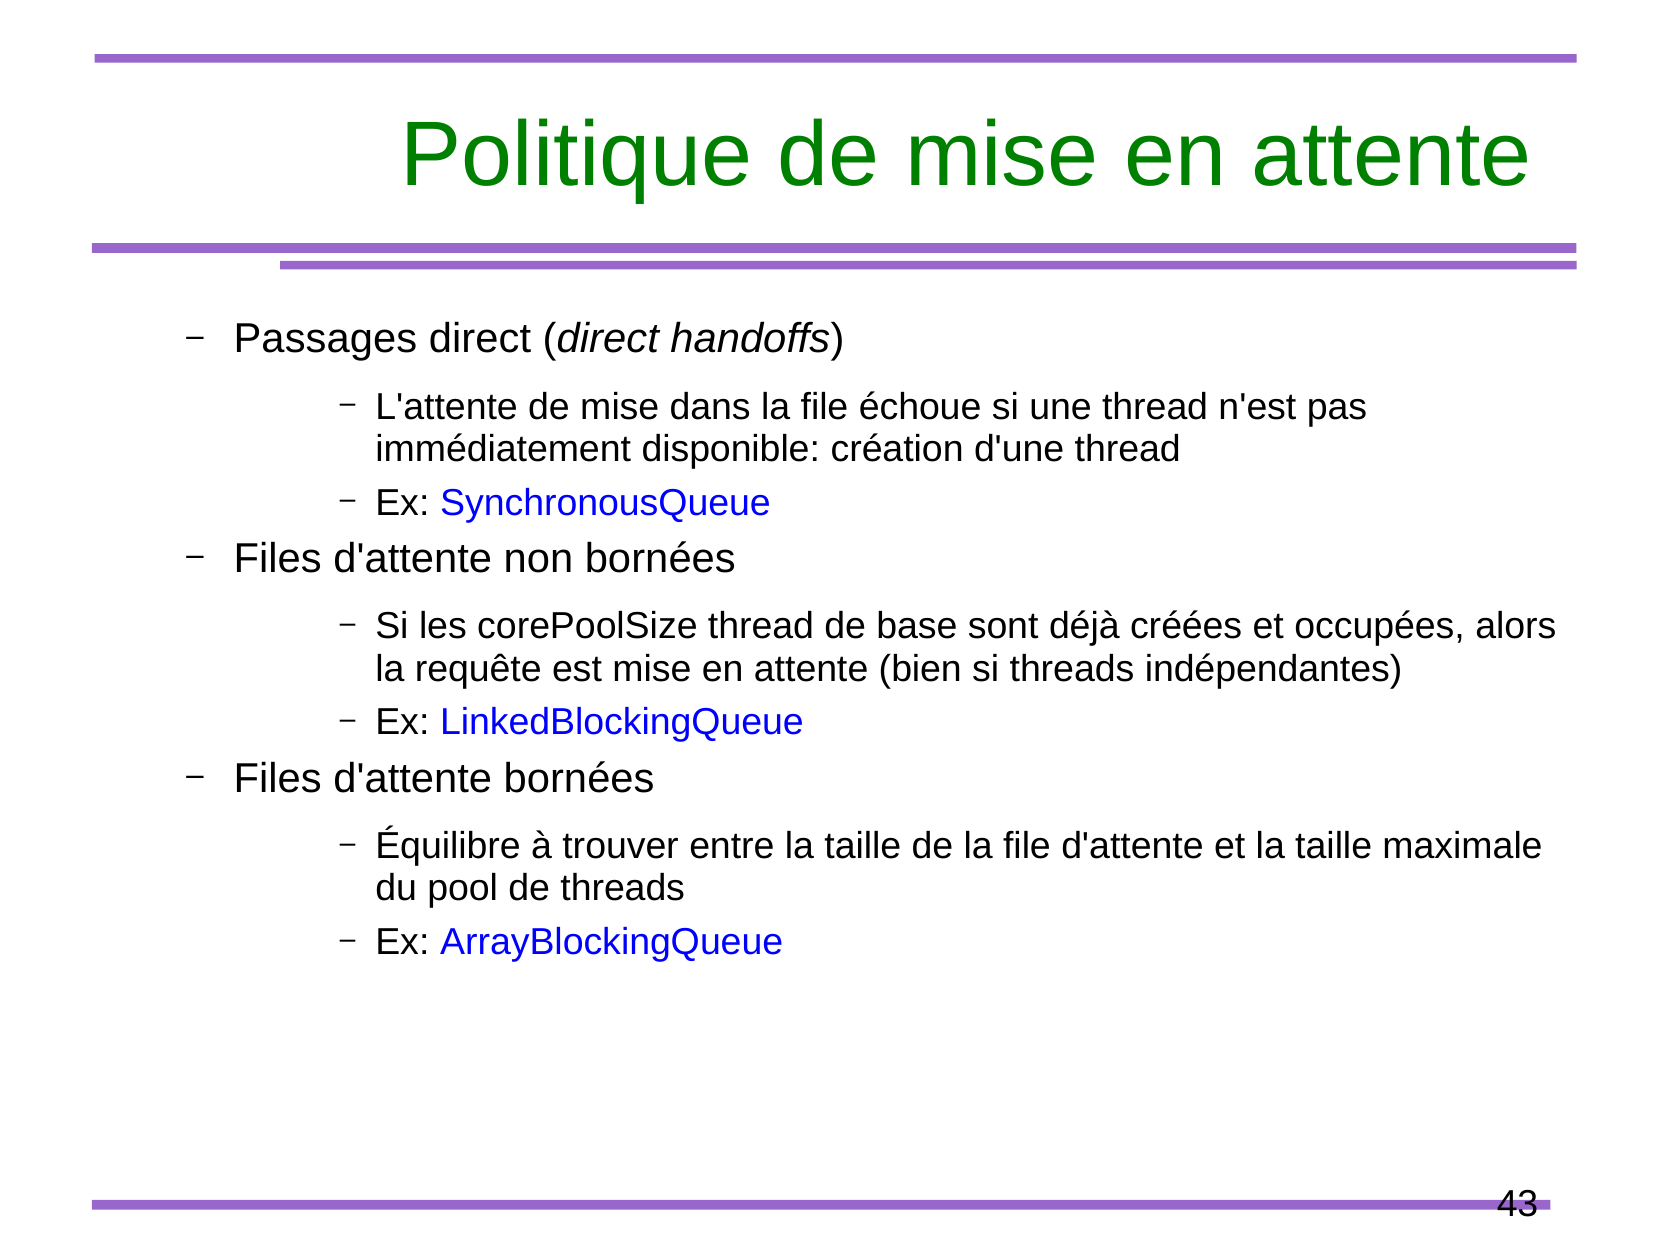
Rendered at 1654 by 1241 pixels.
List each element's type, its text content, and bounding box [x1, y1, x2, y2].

title Politique de mise en attente [121, 49, 1534, 257]
list Passages direct (direct handoffs) L'attente de mise dans la file échoue si une thread n'est pas immédiatement disponible: création d'une thread Ex: SynchronousQueue Files d'attente non bornées Si les corePoolSize thread de base sont déjà créées et occupées, alors la requête est mise en attente (bien si threads indépendantes) Ex: LinkedBlockingQueue Files d'attente bornées Équilibre à trouver entre la taille de la file d'attente et la taille maximale du pool de threads Ex: ArrayBlockingQueue [92, 315, 1563, 1163]
